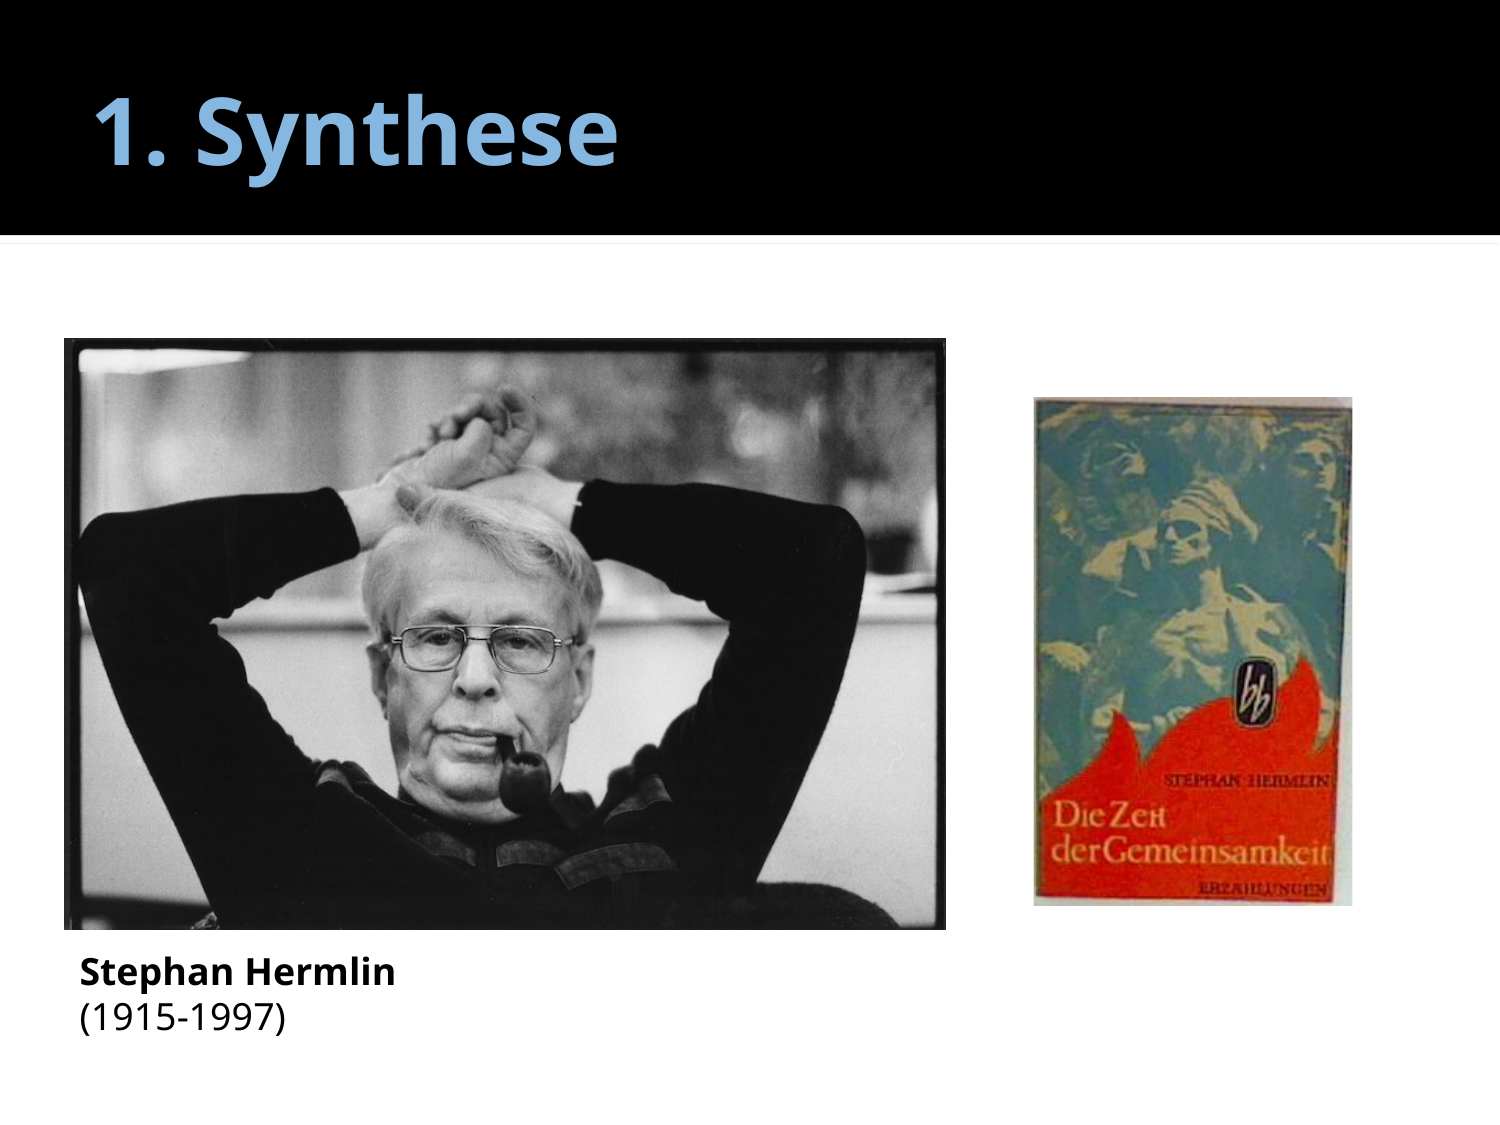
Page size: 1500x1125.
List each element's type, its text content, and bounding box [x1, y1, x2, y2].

title 1. Synthese [75, 25, 1425, 231]
picture [64, 338, 946, 930]
text_box Stephan Hermlin (1915-1997) [64, 940, 420, 1046]
picture [1033, 397, 1353, 906]
